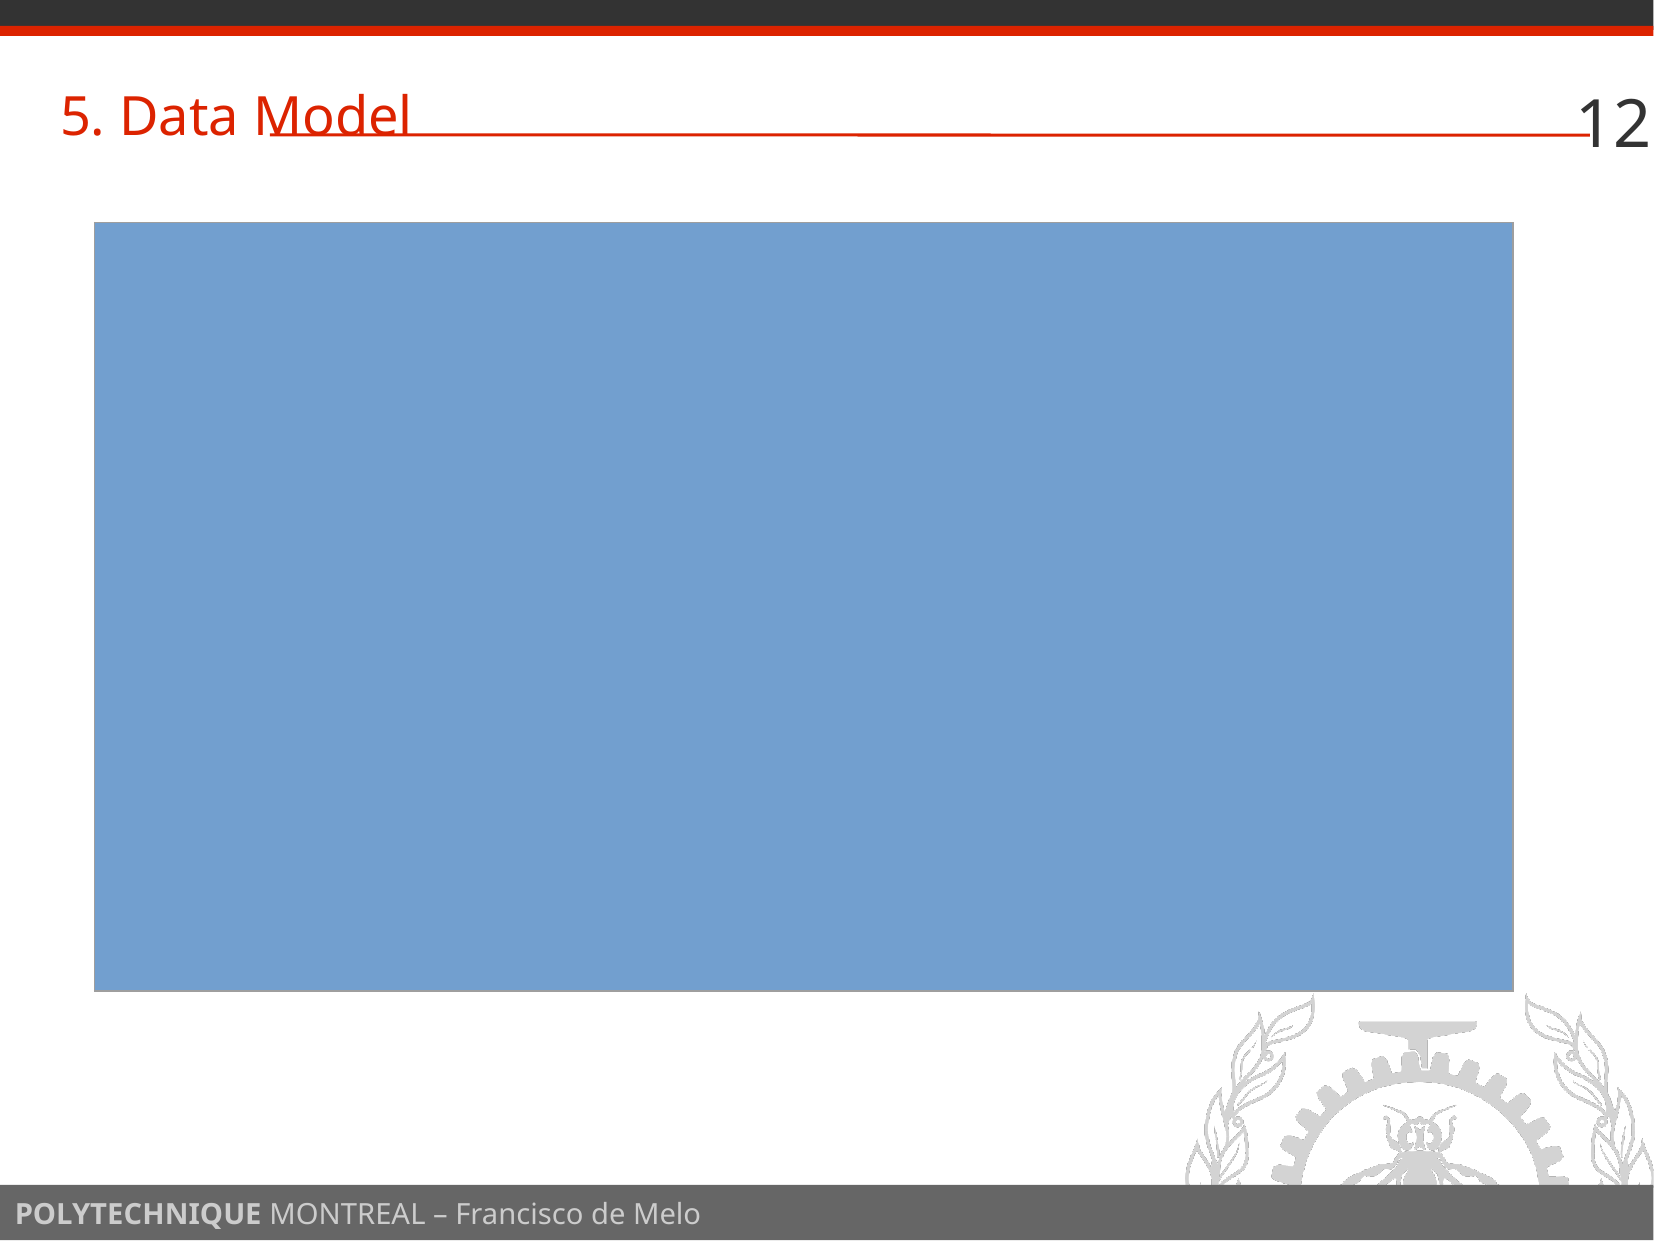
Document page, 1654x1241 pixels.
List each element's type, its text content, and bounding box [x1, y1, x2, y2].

text_box 12 [1574, 30, 1654, 173]
text_box [0, 0, 1654, 36]
table_header [95, 223, 1512, 990]
picture [1185, 967, 1654, 1184]
text_box POLYTECHNIQUE MONTREAL – Francisco de Melo [0, 1184, 1654, 1241]
text_box 5. Data Model [59, 14, 1455, 180]
